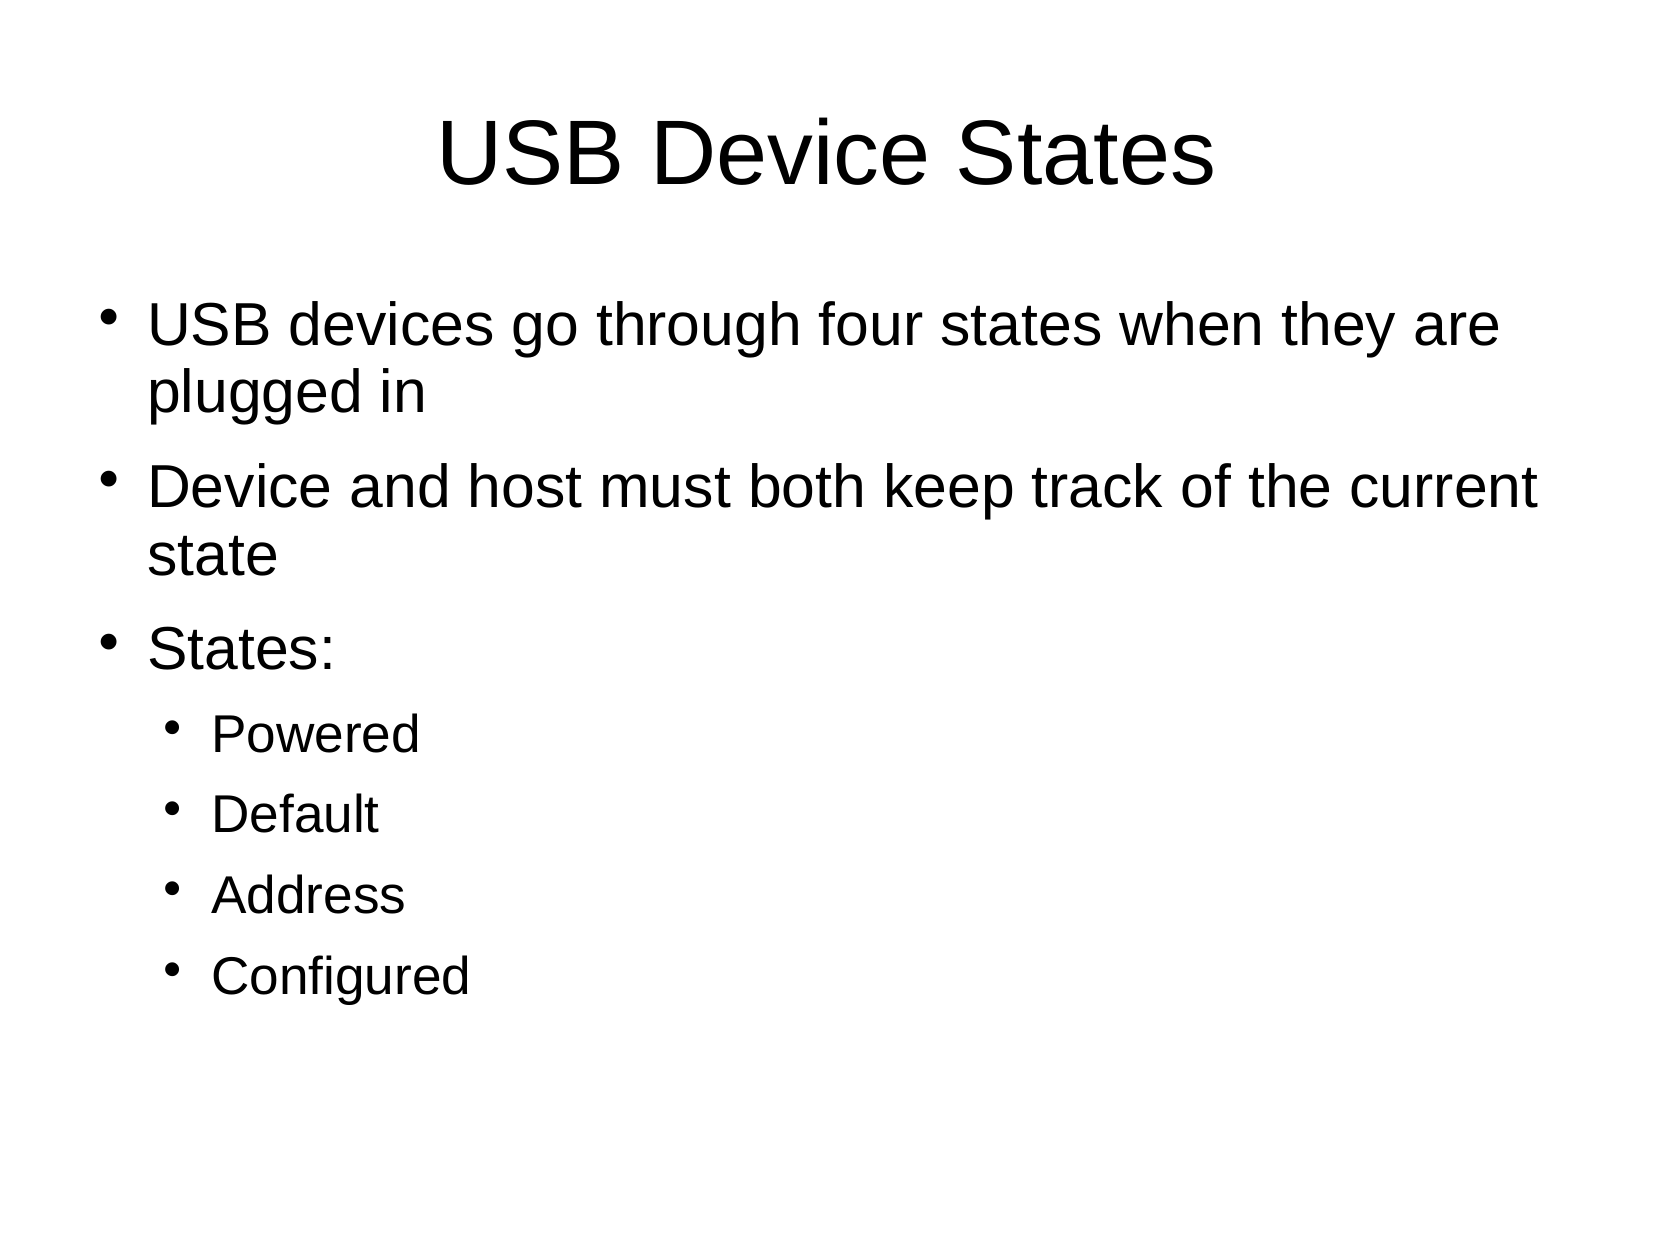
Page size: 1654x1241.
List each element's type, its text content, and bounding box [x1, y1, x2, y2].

list USB devices go through four states when they are plugged in Device and host must both keep track of the current state States: Powered Default Address Configured [82, 290, 1571, 1010]
title USB Device States [82, 49, 1571, 257]
